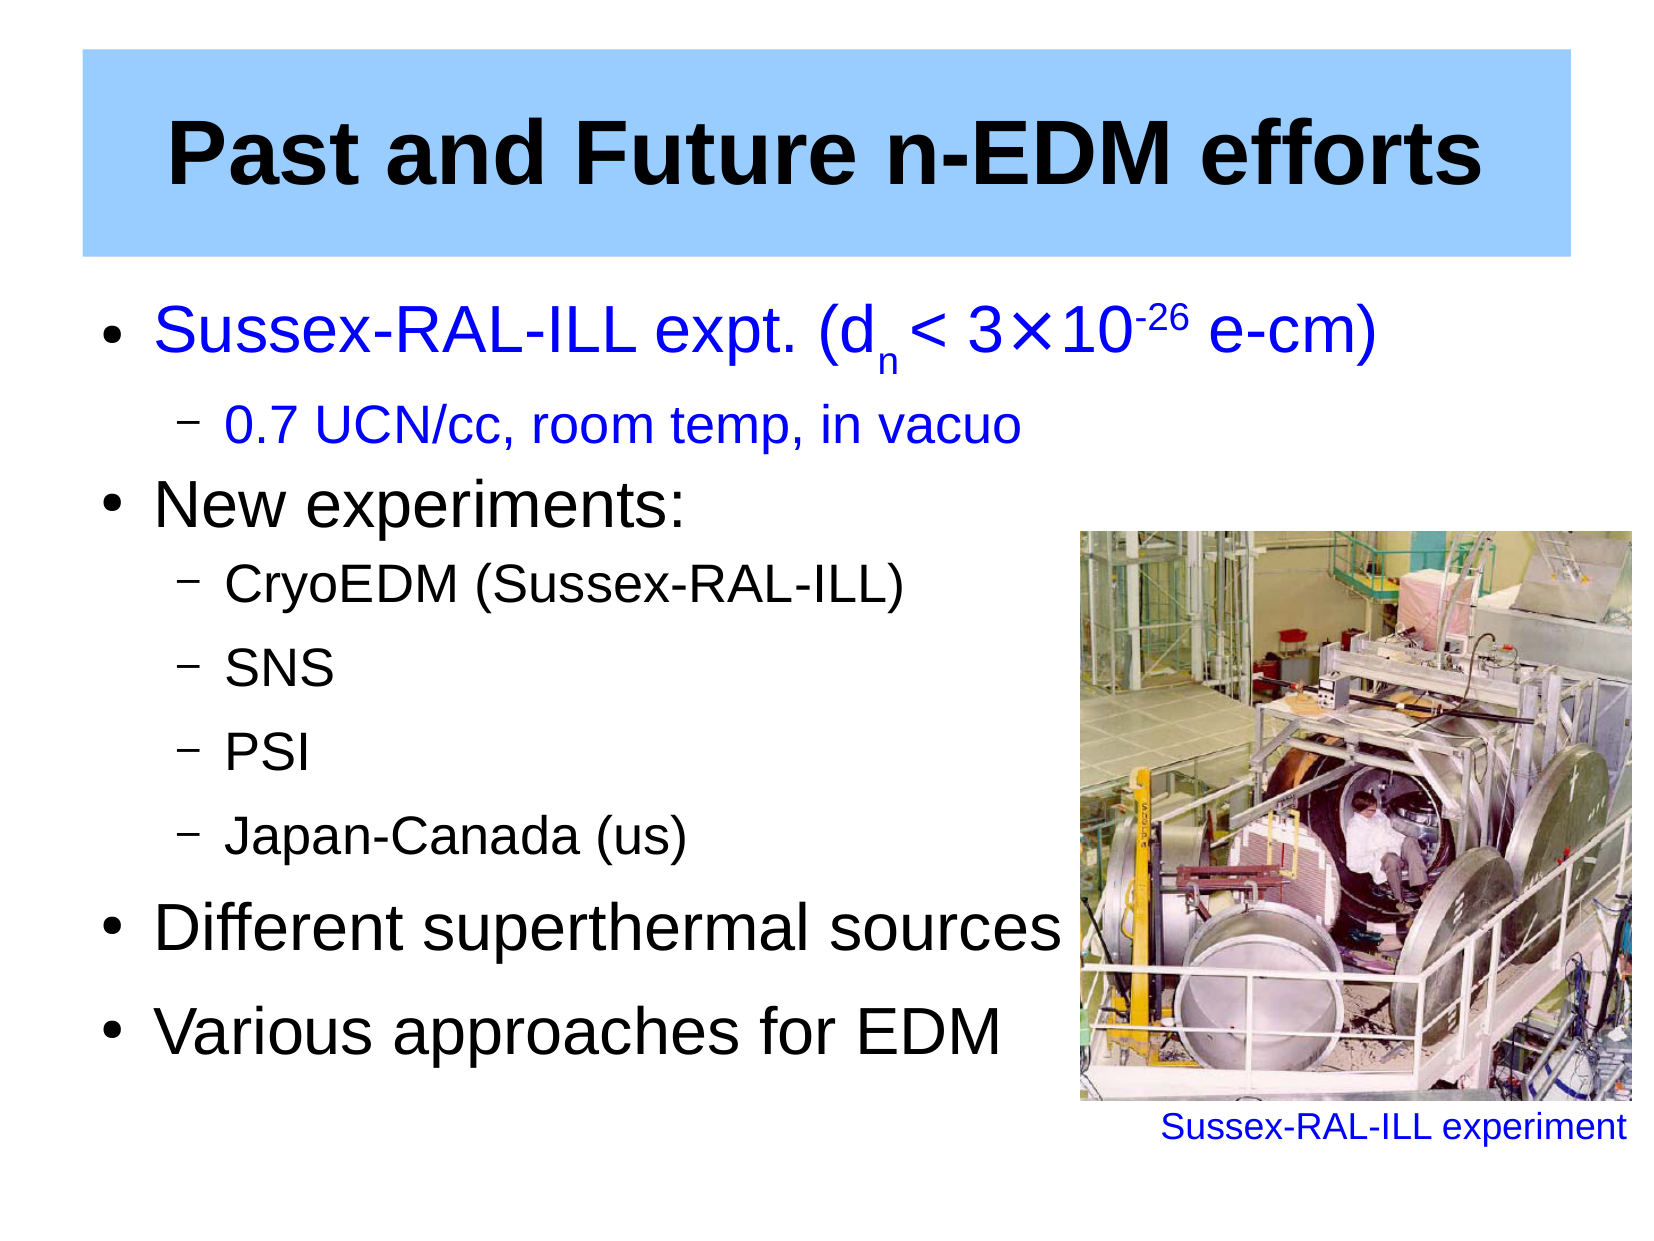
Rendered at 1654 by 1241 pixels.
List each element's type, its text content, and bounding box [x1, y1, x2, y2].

picture [1571, 531, 1632, 1098]
list Sussex-RAL-ILL expt. (dn < 3⨯10-26 e-cm) 0.7 UCN/cc, room temp, in vacuo New experiments: CryoEDM (Sussex-RAL-ILL) SNS PSI Japan-Canada (us) Different superthermal sources Various approaches for EDM [82, 290, 1571, 1133]
text_box Sussex-RAL-ILL experiment [1145, 1098, 1638, 1160]
title Past and Future n-EDM efforts [82, 49, 1571, 257]
